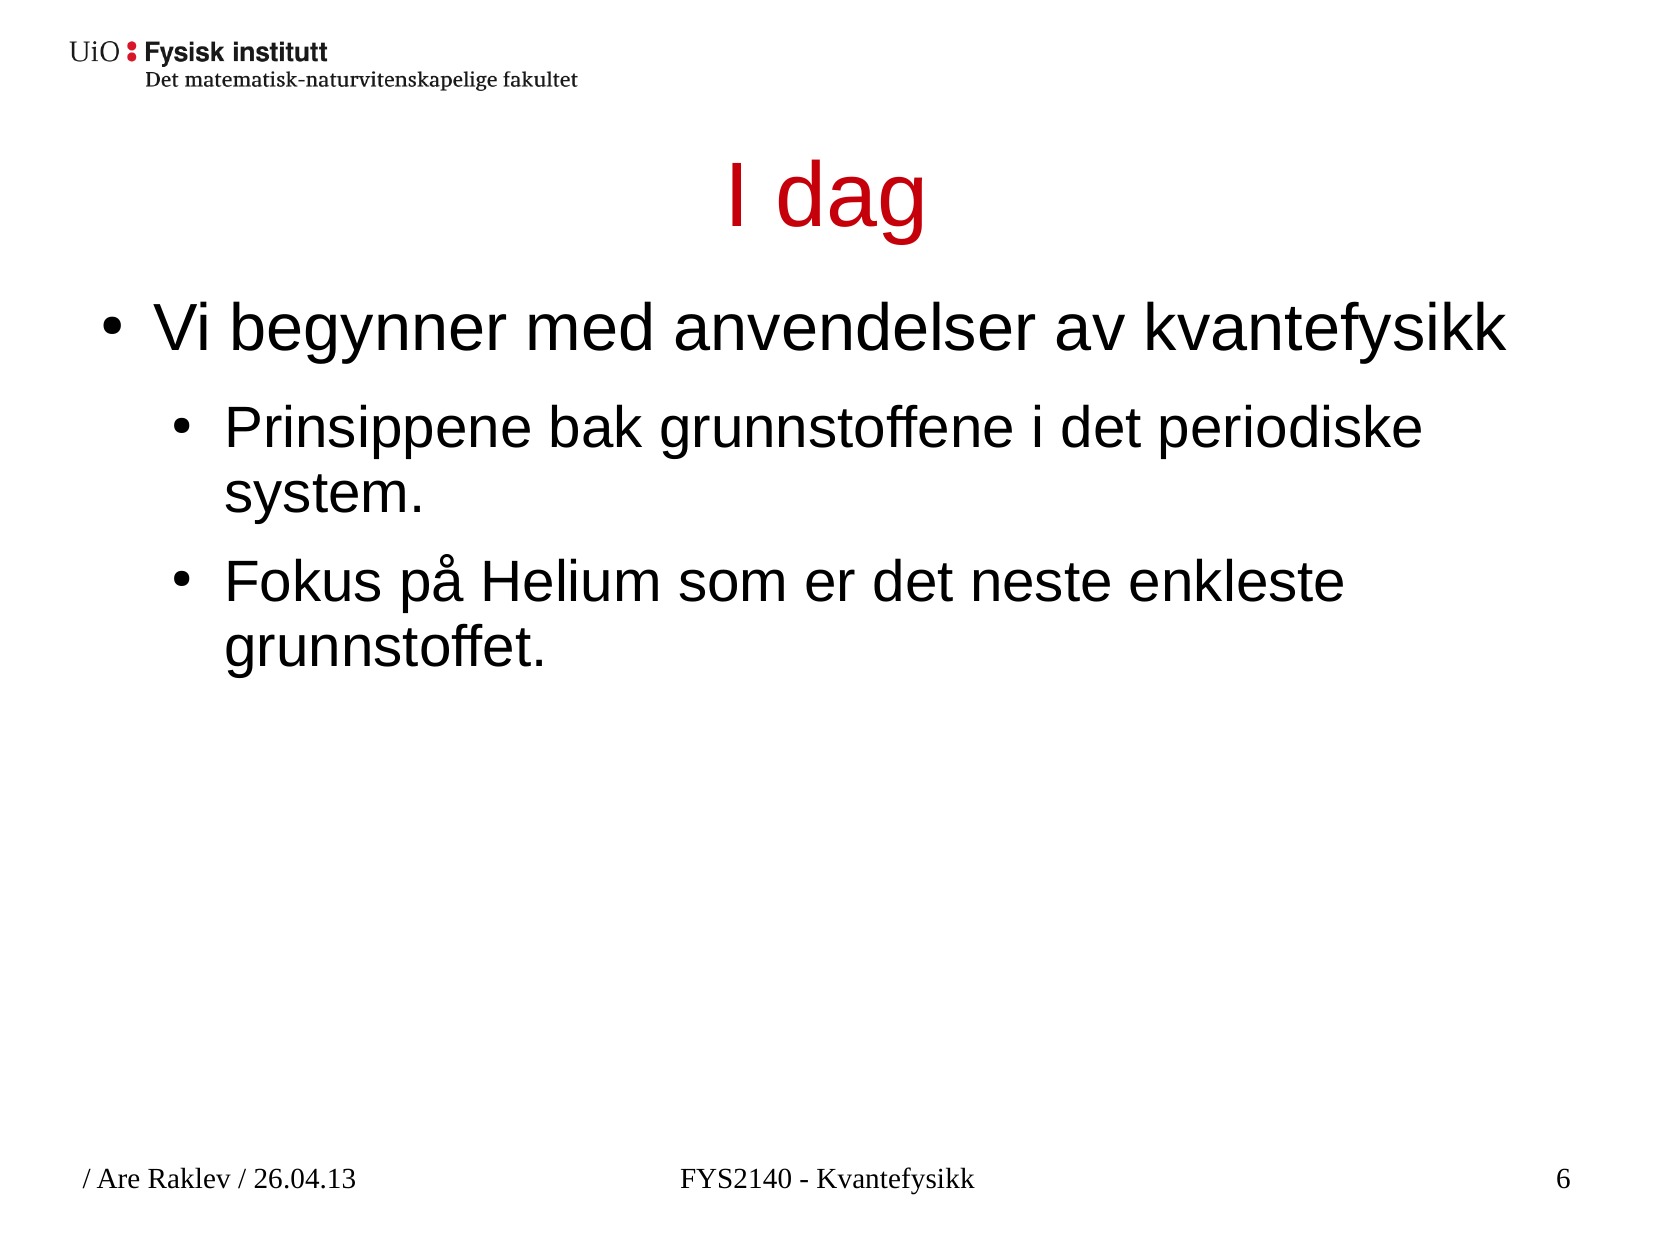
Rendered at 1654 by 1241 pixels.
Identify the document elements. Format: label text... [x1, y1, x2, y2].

list Vi begynner med anvendelser av kvantefysikk Prinsippene bak grunnstoffene i det periodiske system. Fokus på Helium som er det neste enkleste grunnstoffet. [82, 290, 1538, 1094]
picture [68, 37, 581, 93]
title I dag [82, 90, 1571, 298]
